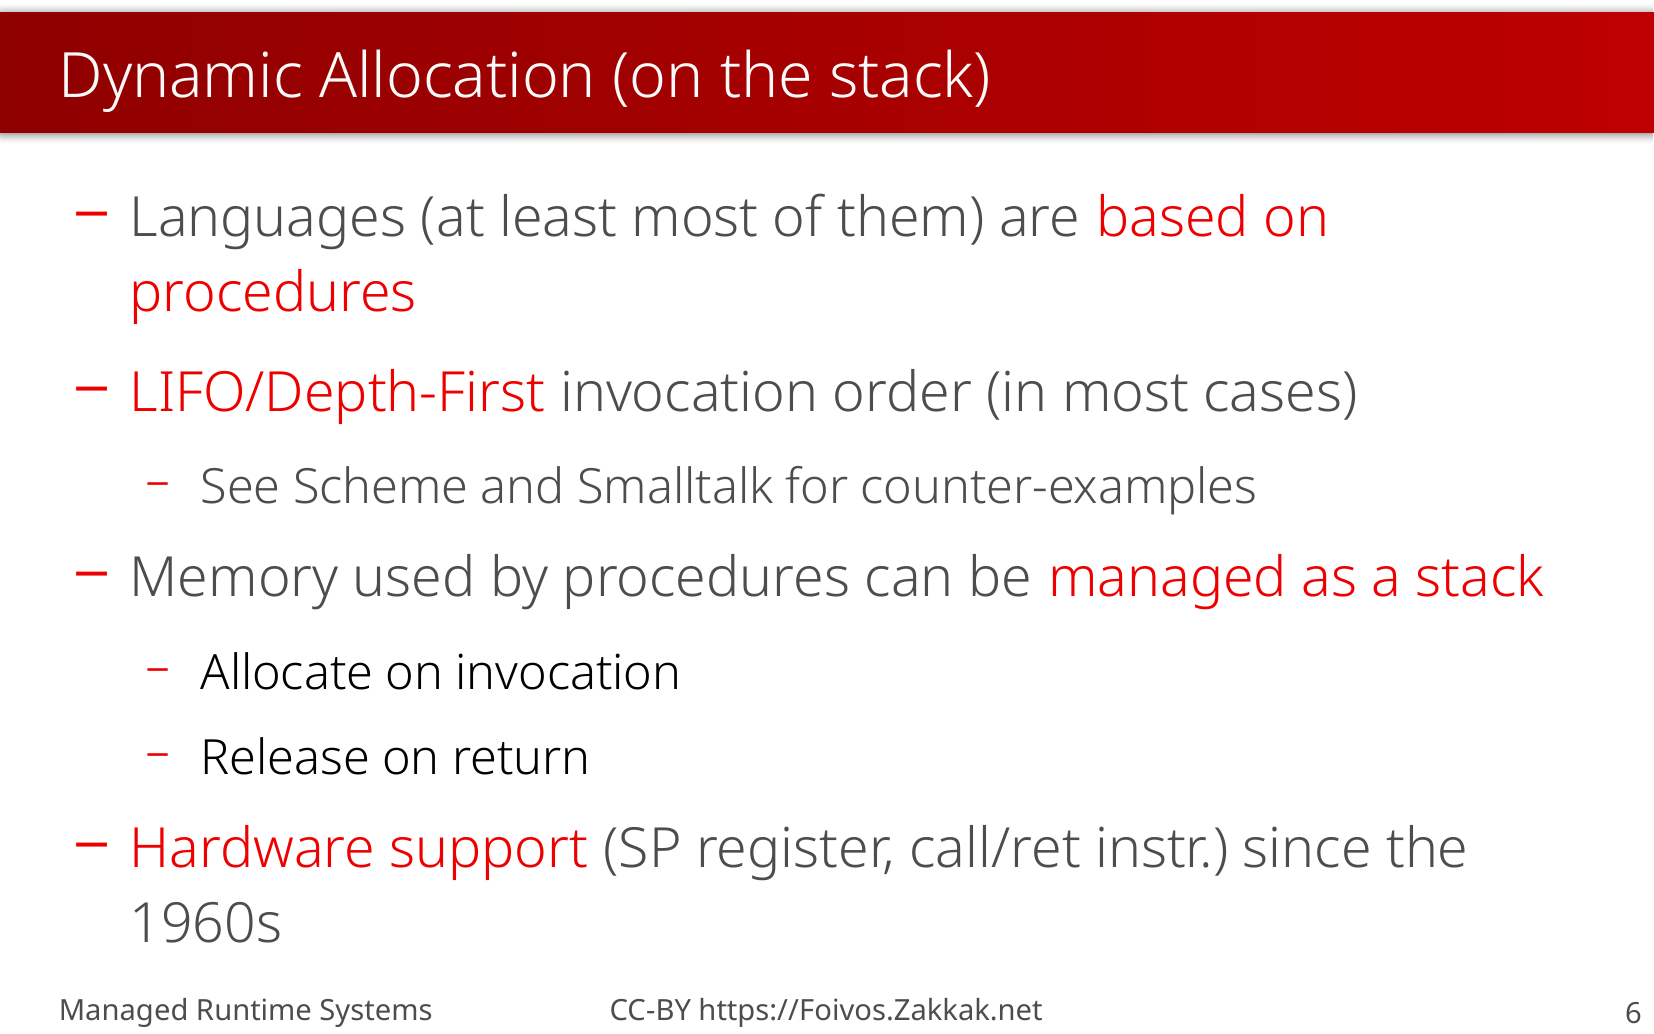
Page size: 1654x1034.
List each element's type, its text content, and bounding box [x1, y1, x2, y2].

title Dynamic Allocation (on the stack) [58, 7, 1329, 139]
list Languages (at least most of them) are based on procedures LIFO/Depth-First invocation order (in most cases) See Scheme and Smalltalk for counter-examples Memory used by procedures can be managed as a stack Allocate on invocation Release on return Hardware support (SP register, call/ret instr.) since the 1960s [58, 176, 1594, 960]
